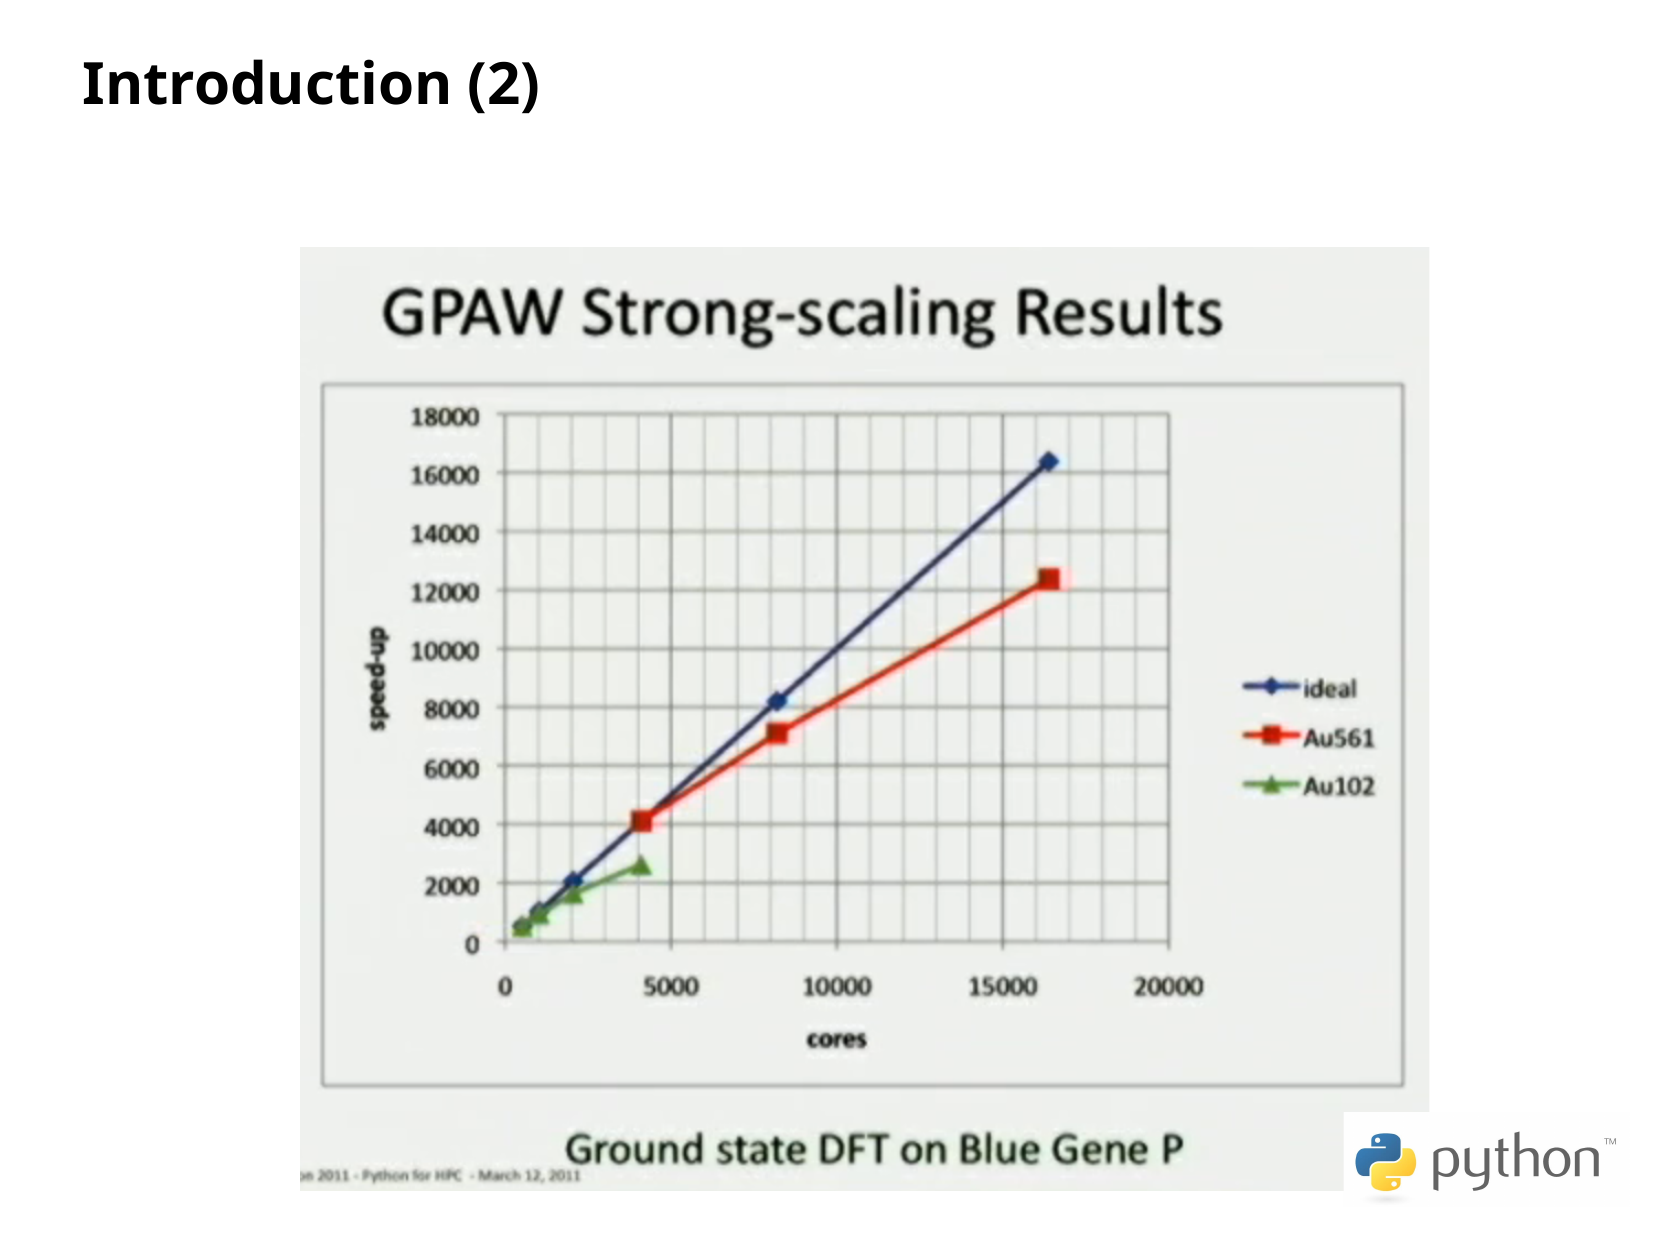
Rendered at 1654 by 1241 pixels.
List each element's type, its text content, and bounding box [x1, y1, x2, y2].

title Introduction (2) [82, 0, 1571, 179]
picture [300, 247, 1630, 1207]
